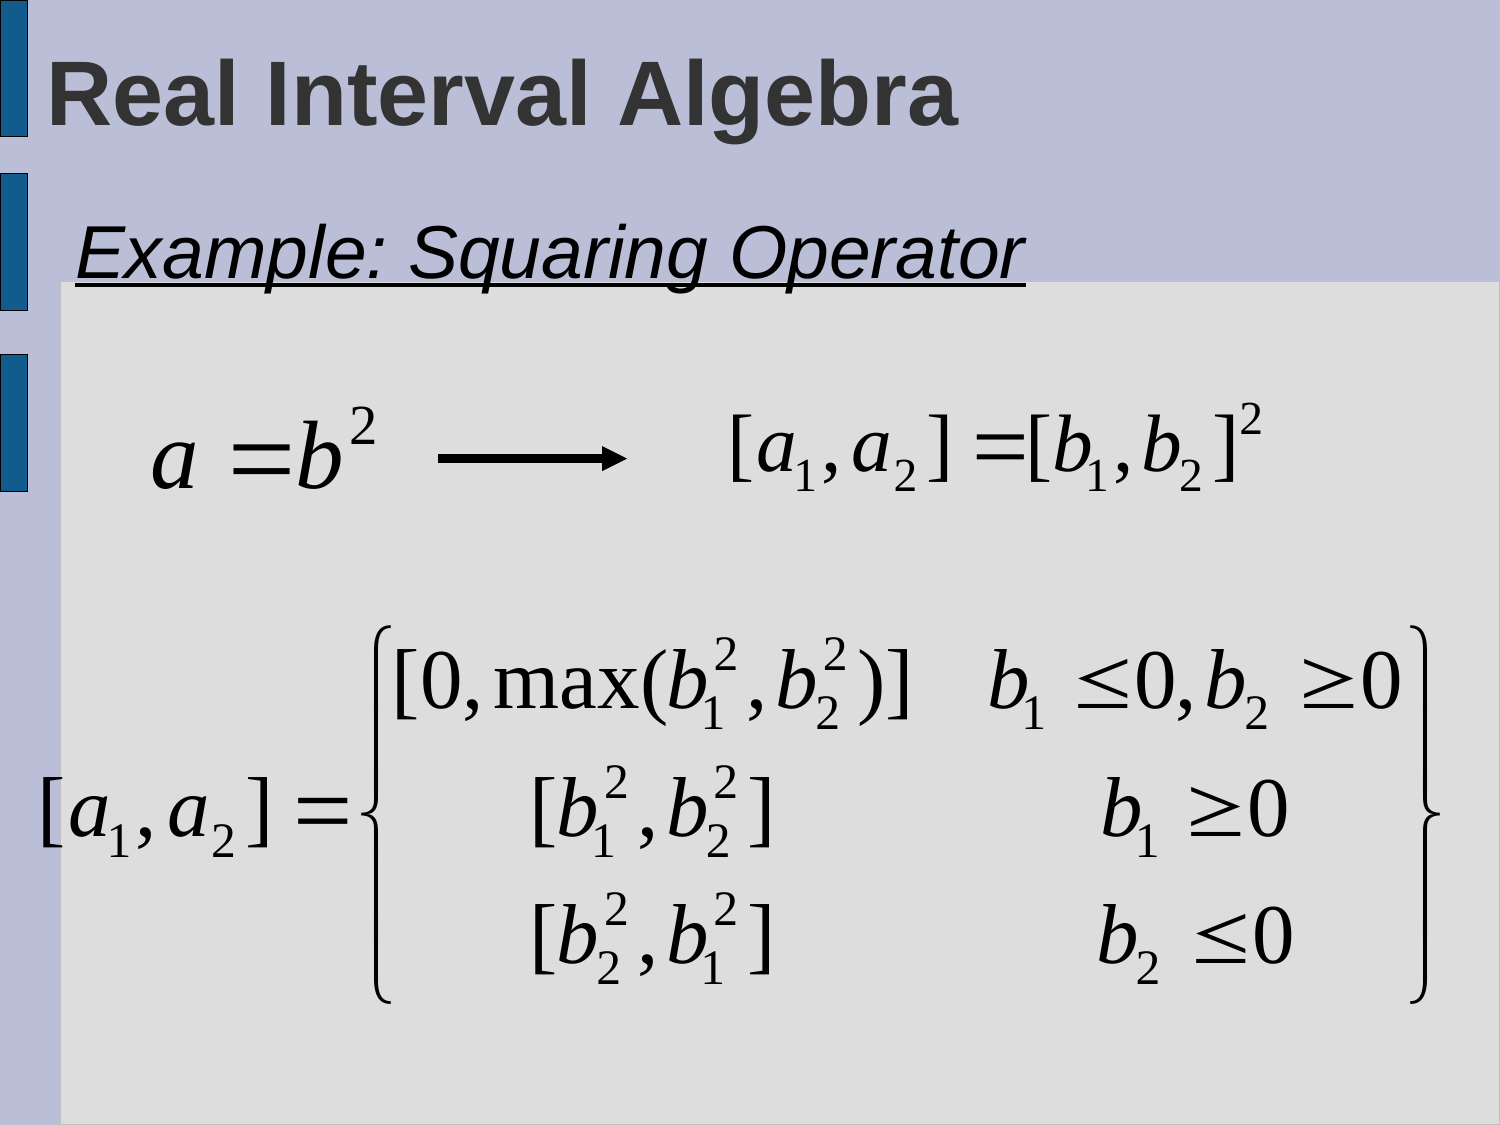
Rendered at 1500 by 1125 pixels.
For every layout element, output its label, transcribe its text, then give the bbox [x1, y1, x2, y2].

chart [31, 609, 1463, 1021]
title Real Interval Algebra [0, 0, 1006, 188]
text_box Example: Squaring Operator [60, 203, 1157, 434]
chart [135, 434, 395, 513]
chart [721, 383, 1279, 506]
